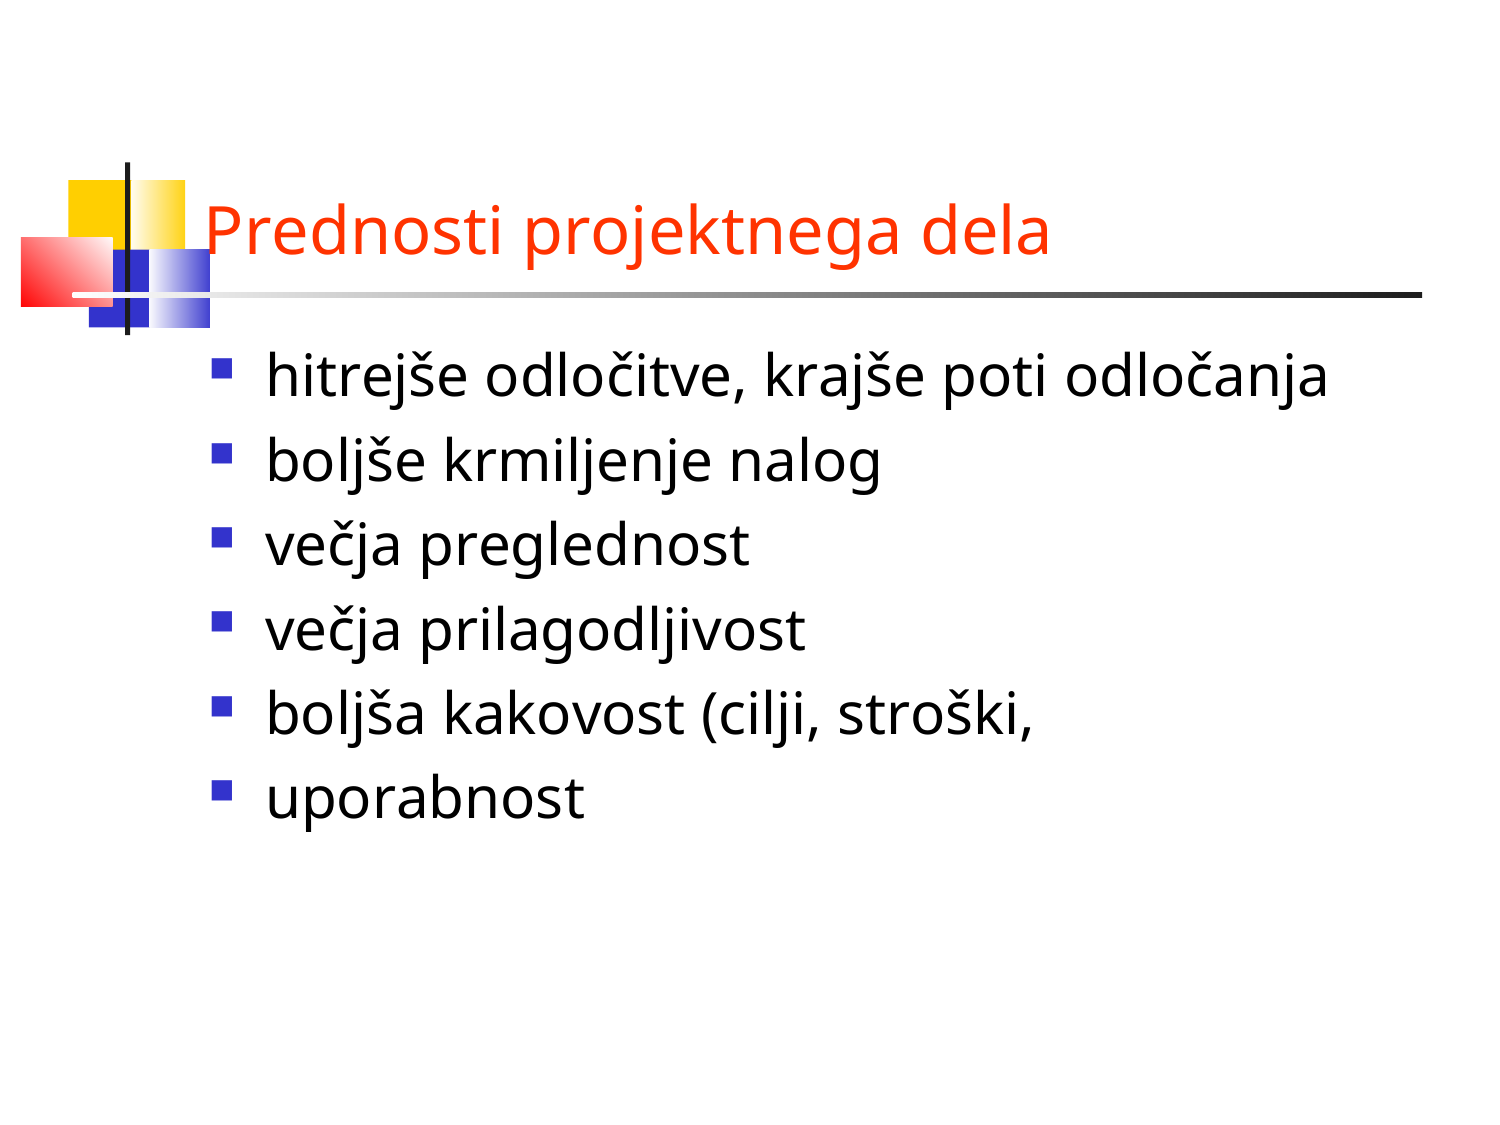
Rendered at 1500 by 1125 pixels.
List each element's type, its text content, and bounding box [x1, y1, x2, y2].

list hitrejše odločitve, krajše poti odločanja boljše krmiljenje nalog večja preglednost večja prilagodljivost boljša kakovost (cilji, stroški, uporabnost [193, 331, 1469, 1007]
title Prednosti projektnega dela [188, 35, 1468, 276]
